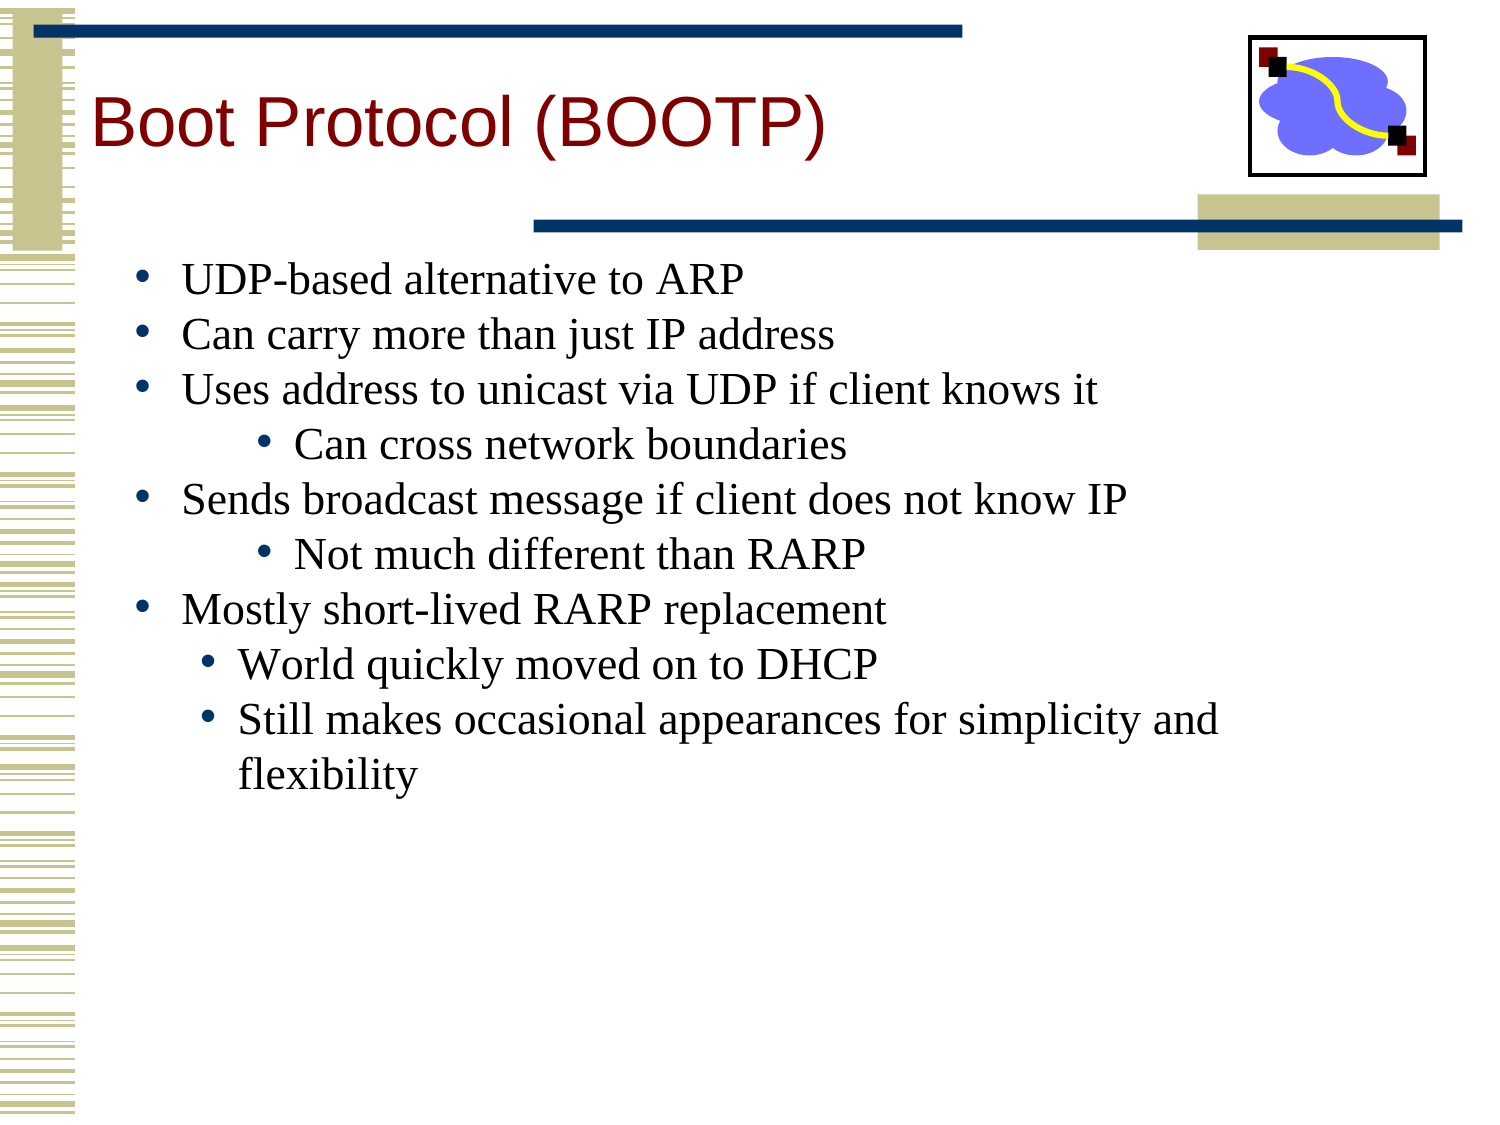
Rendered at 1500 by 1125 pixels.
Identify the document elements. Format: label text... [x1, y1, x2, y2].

text_box UDP-based alternative to ARP Can carry more than just IP address Uses address to unicast via UDP if client knows it Can cross network boundaries Sends broadcast message if client does not know IP Not much different than RARP Mostly short-lived RARP replacement World quickly moved on to DHCP Still makes occasional appearances for simplicity and flexibility [44, 241, 1426, 906]
title Boot Protocol (BOOTP) [75, 24, 1313, 226]
